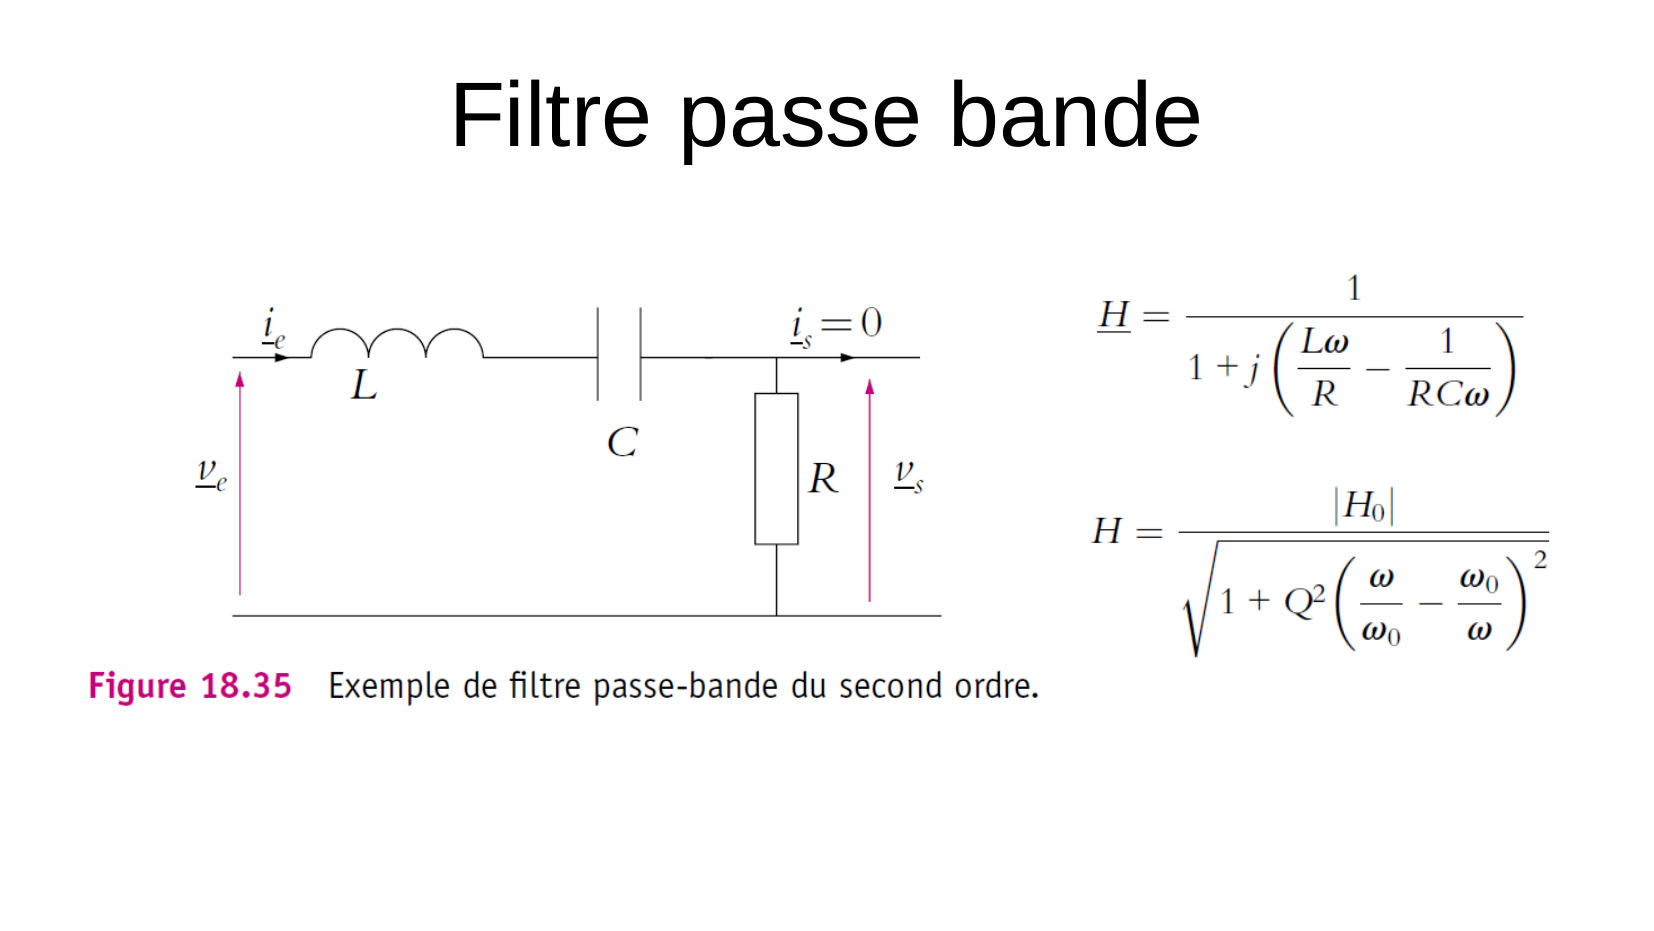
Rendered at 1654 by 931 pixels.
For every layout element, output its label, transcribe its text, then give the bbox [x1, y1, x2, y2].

title Filtre passe bande [82, 37, 1571, 193]
picture [40, 247, 1583, 733]
